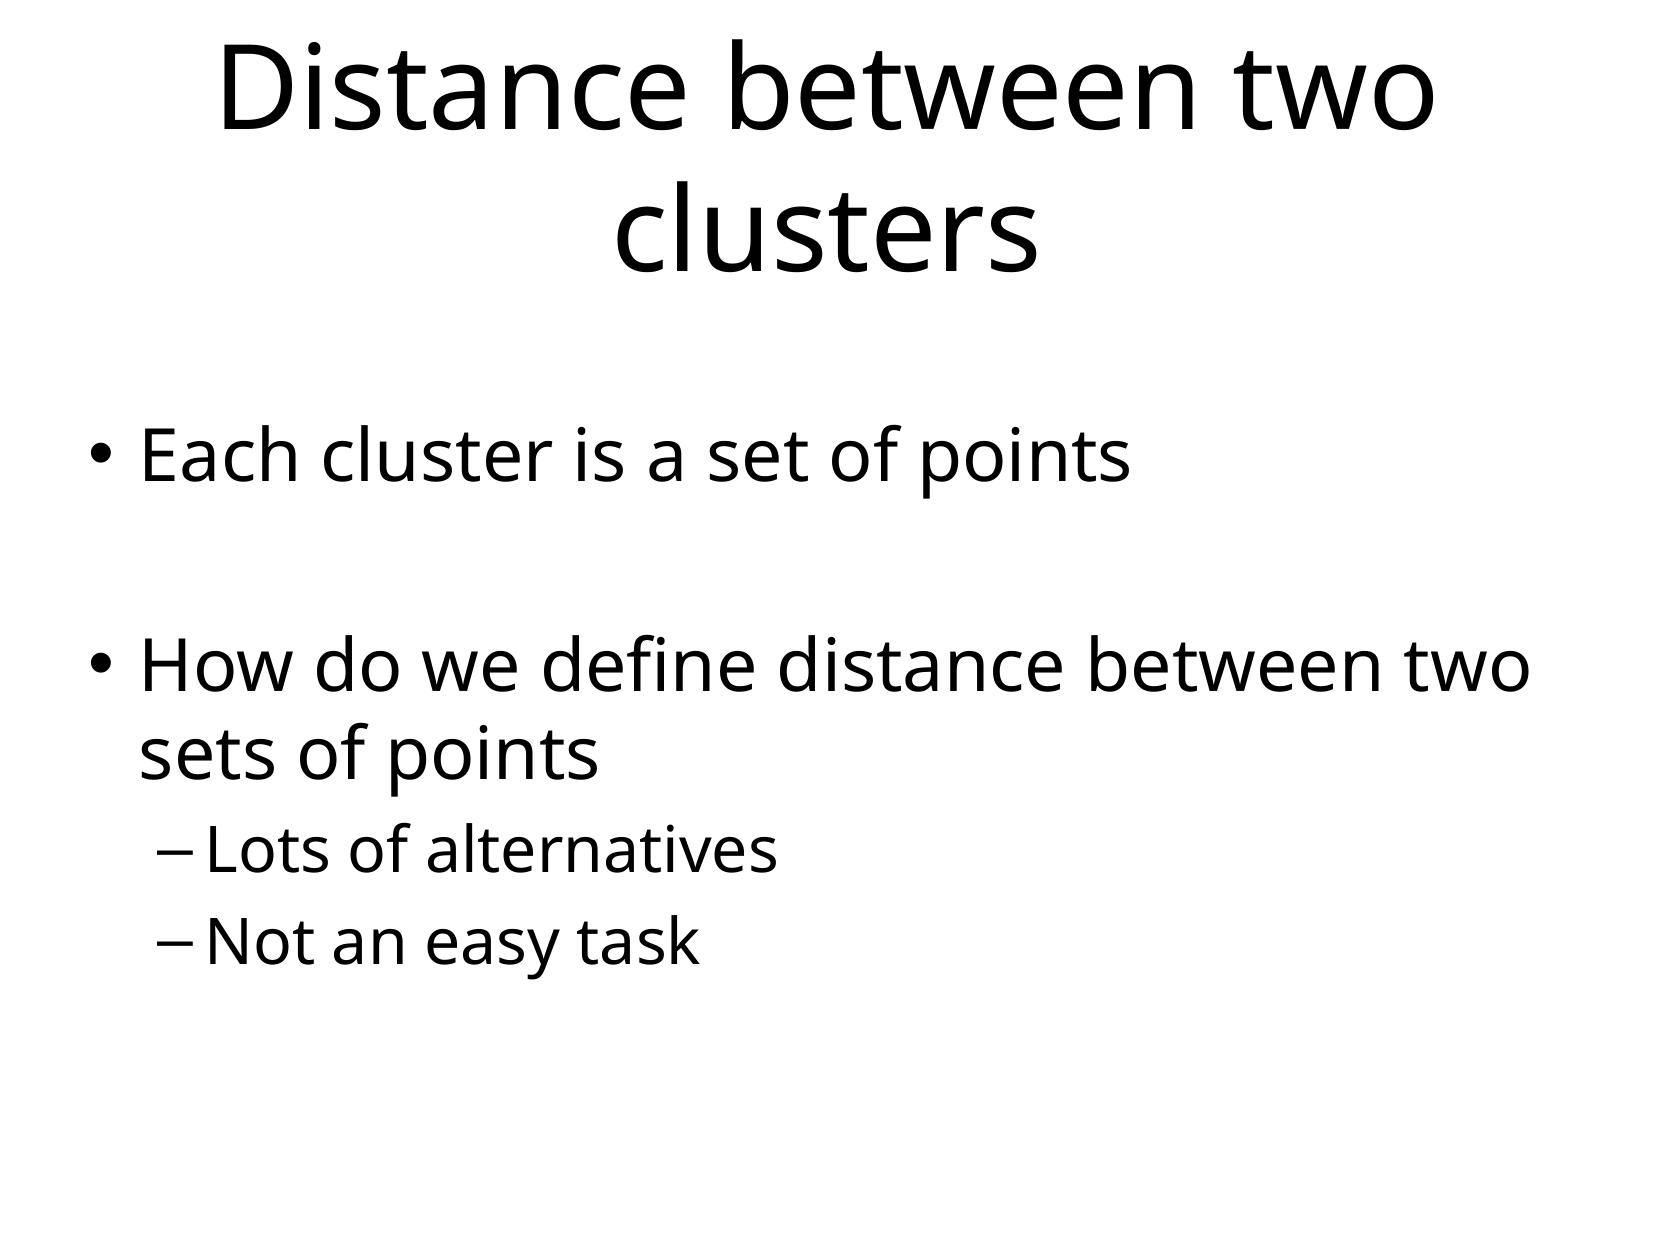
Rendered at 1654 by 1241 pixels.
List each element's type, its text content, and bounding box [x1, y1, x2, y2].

title Distance between two clusters [82, 16, 1571, 290]
list Each cluster is a set of points How do we define distance between two sets of points Lots of alternatives Not an easy task [82, 401, 1571, 1241]
